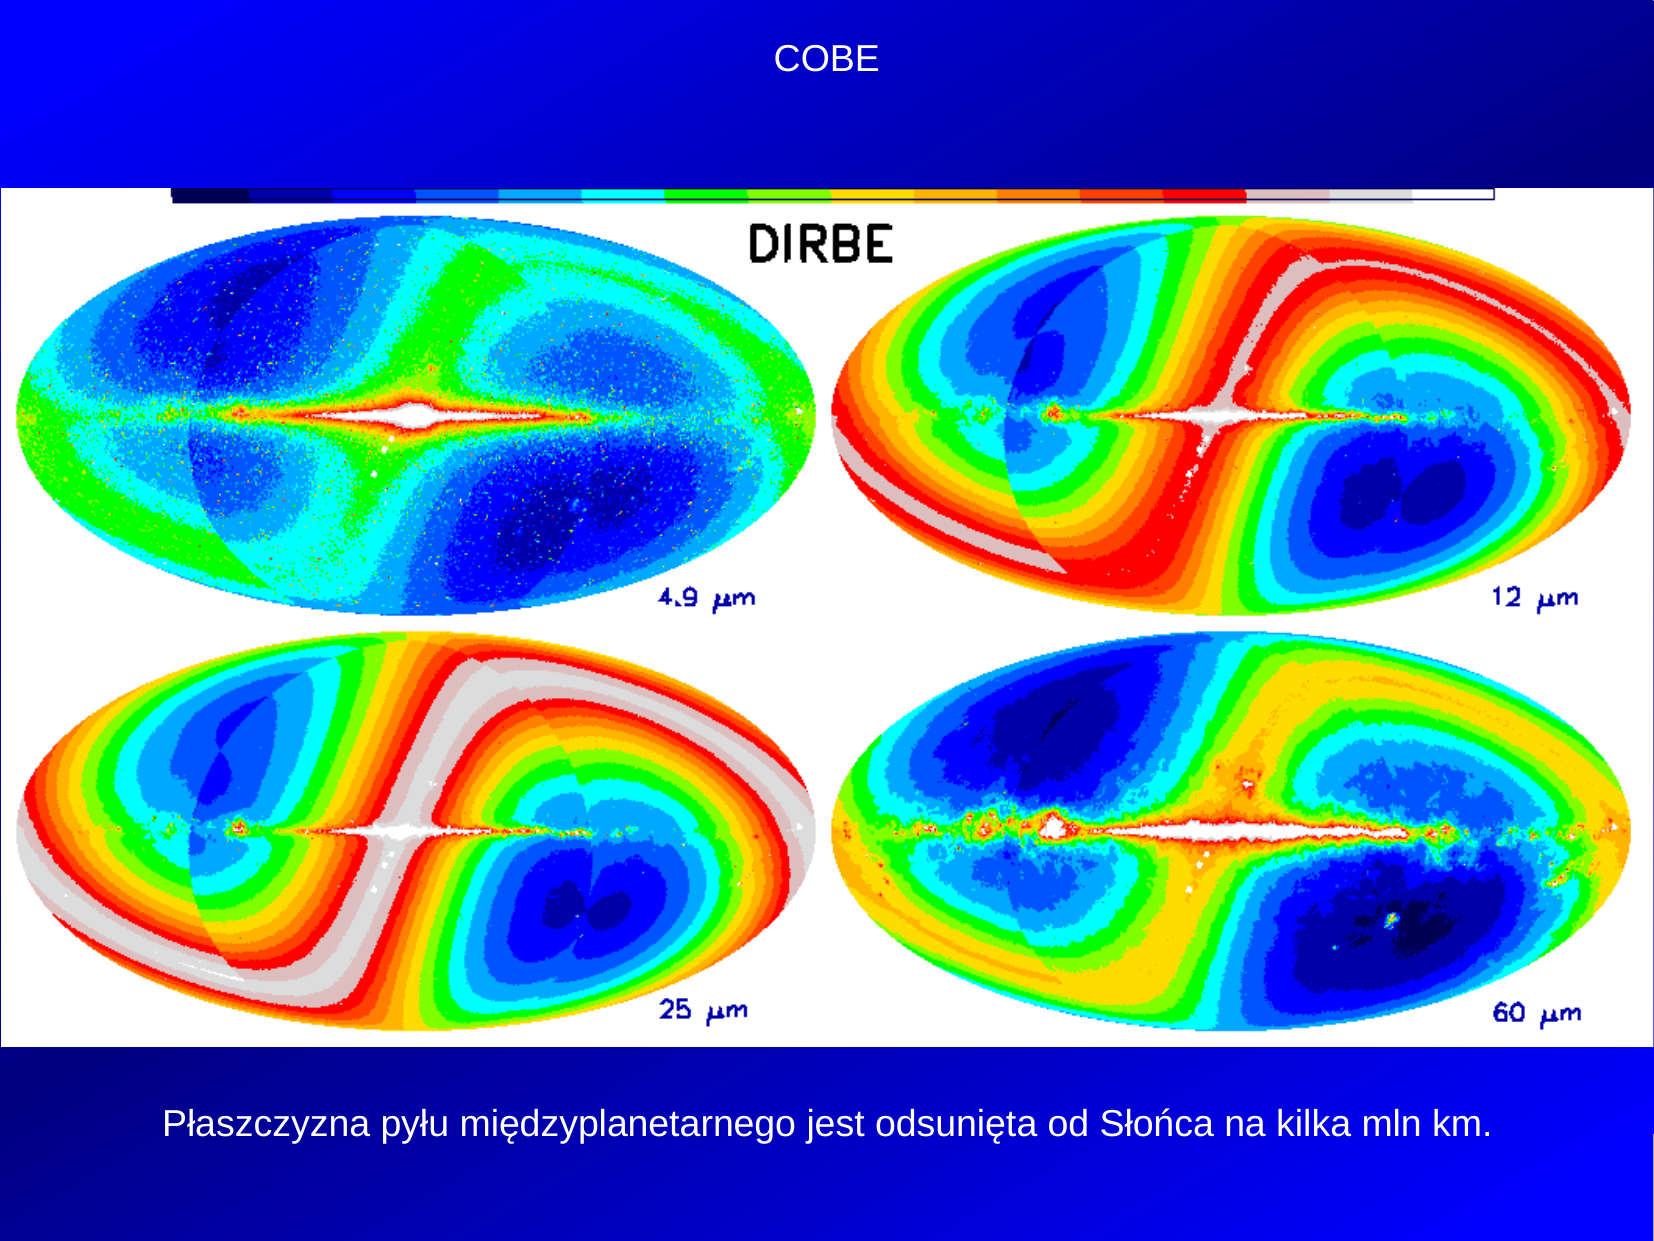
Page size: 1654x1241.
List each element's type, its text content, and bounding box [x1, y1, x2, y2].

text_box COBE [759, 30, 895, 87]
picture [1, 188, 1654, 1047]
text_box Płaszczyzna pyłu międzyplanetarnego jest odsunięta od Słońca na kilka mln km. [147, 1094, 1508, 1152]
